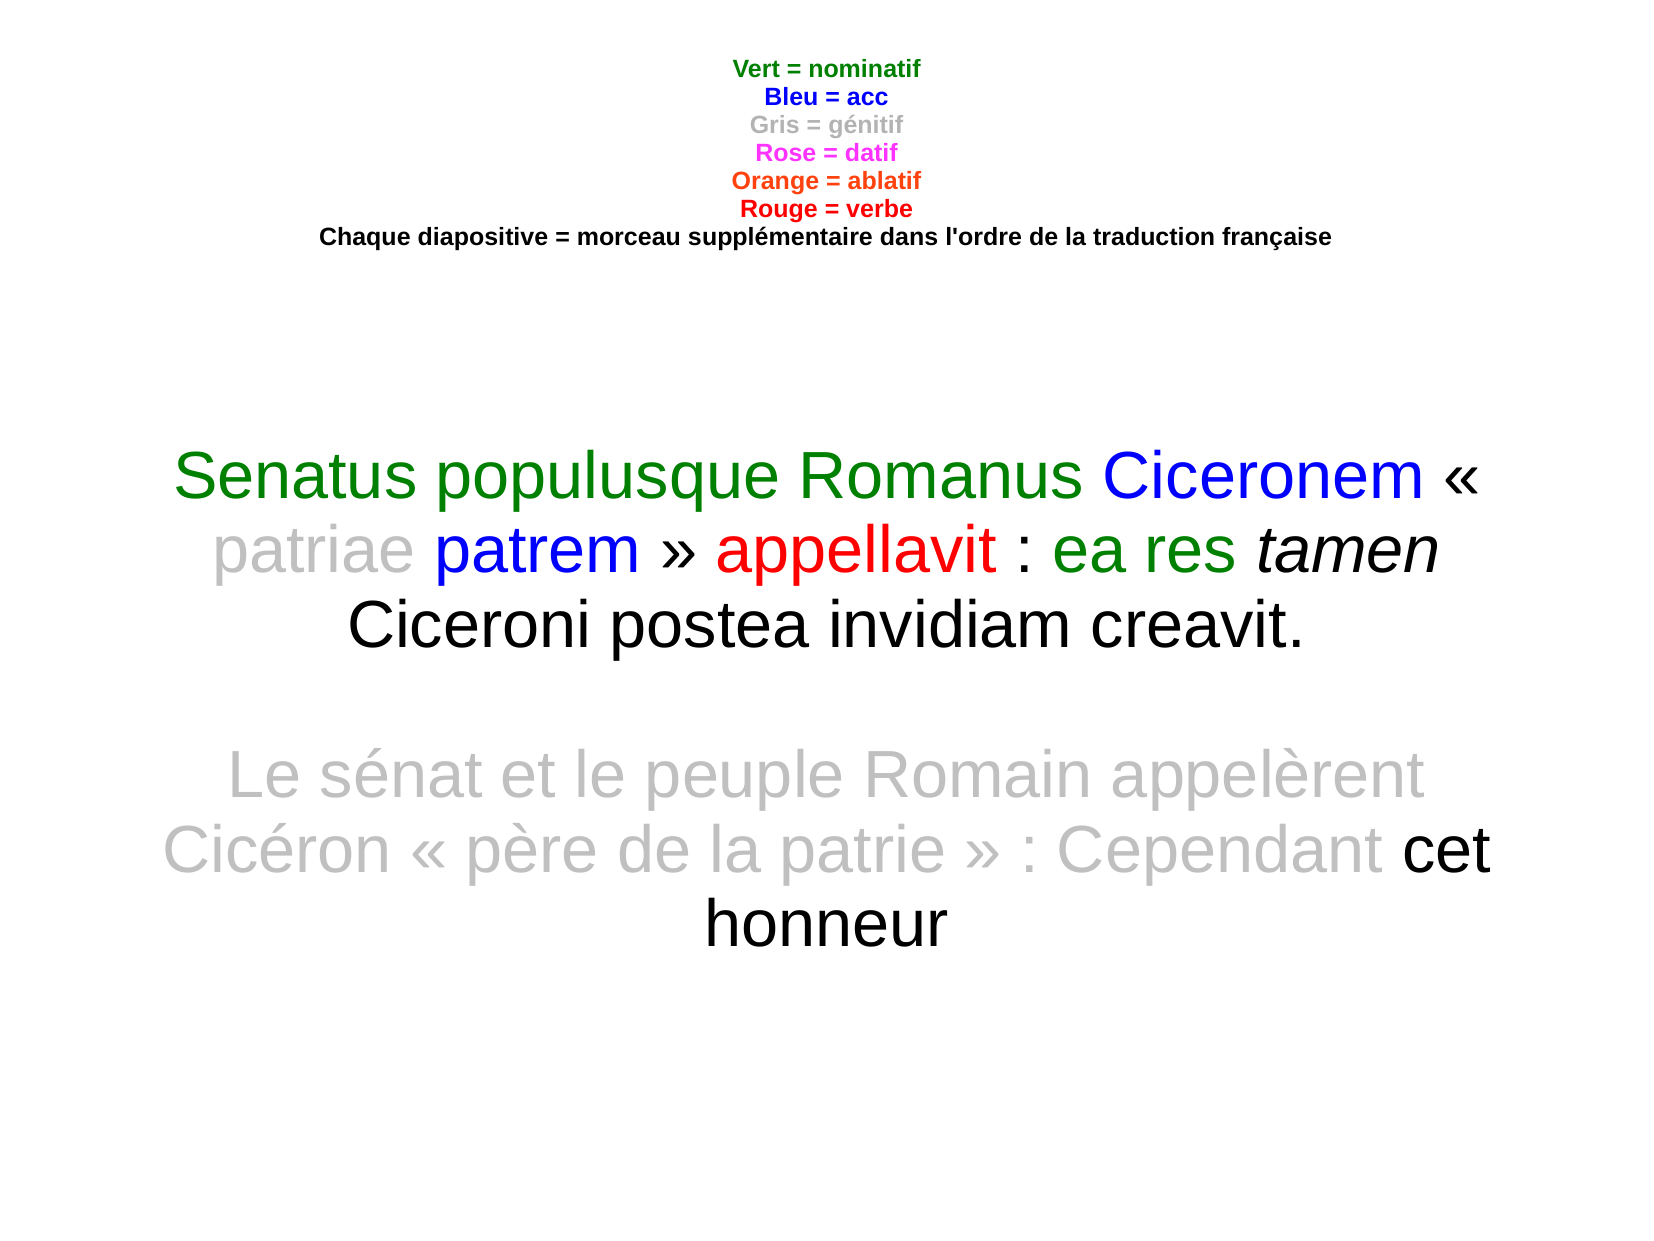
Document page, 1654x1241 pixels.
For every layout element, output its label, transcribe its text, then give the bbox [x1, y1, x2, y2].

title Vert = nominatif Bleu = acc Gris = génitif Rose = datif Orange = ablatif Rouge = verbe Chaque diapositive = morceau supplémentaire dans l'ordre de la traduction française [82, 49, 1571, 257]
subtitle Senatus populusque Romanus Ciceronem « patriae patrem » appellavit : ea res tamen Ciceroni postea invidiam creavit. Le sénat et le peuple Romain appelèrent Cicéron « père de la patrie » : Cependant cet honneur [82, 290, 1571, 1109]
